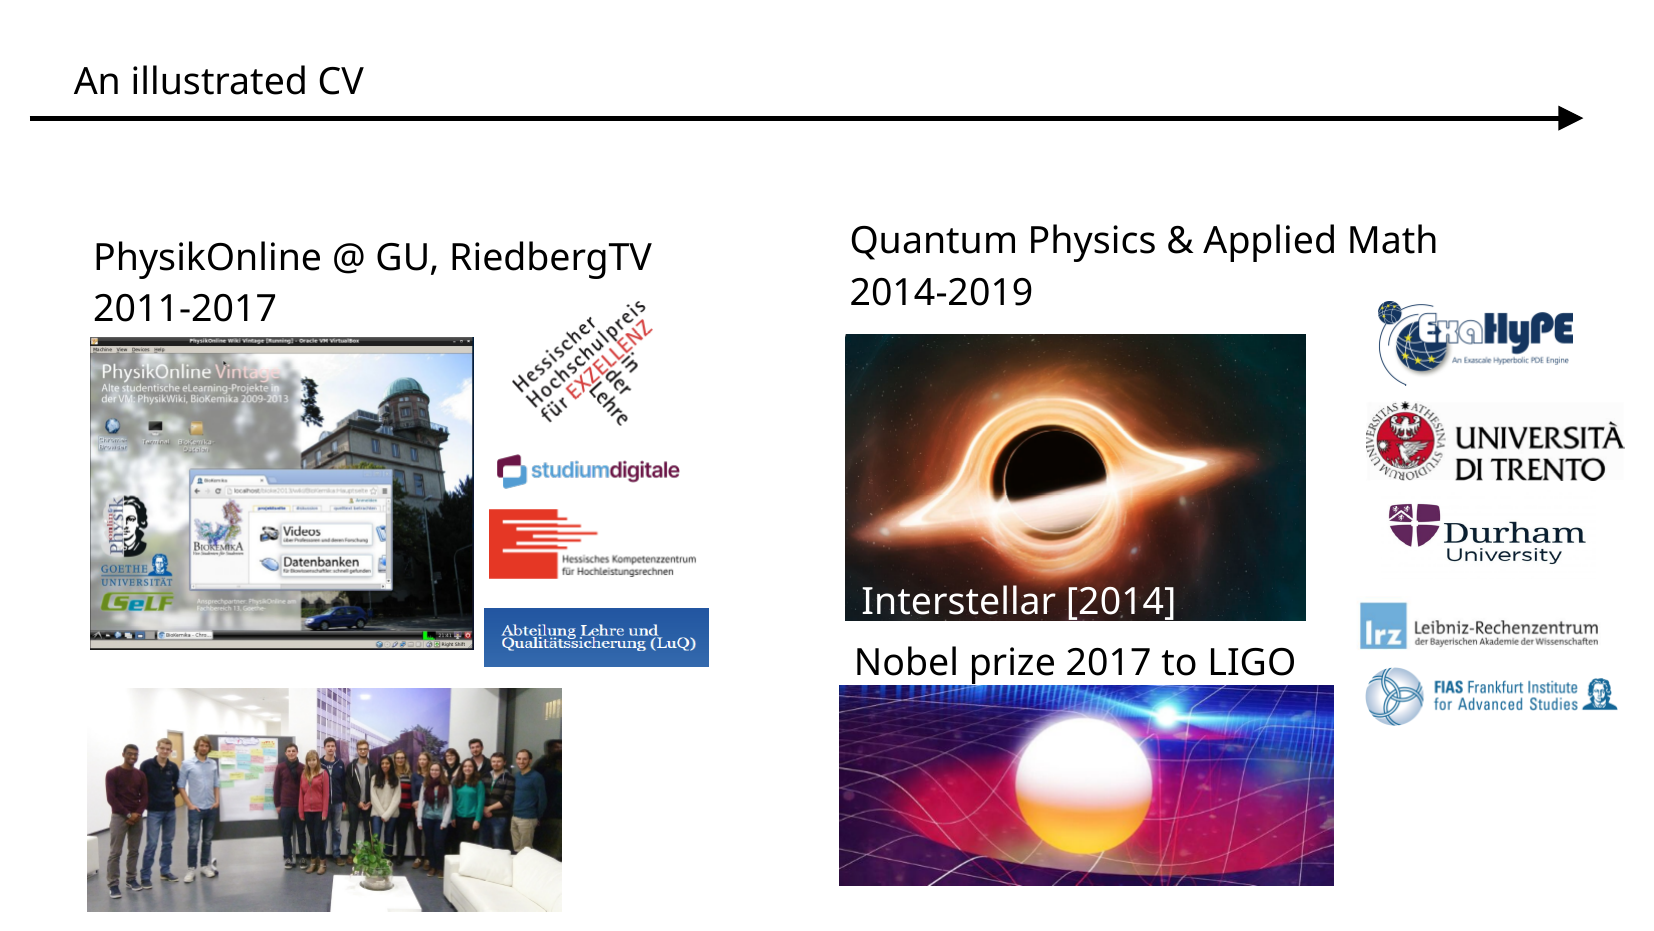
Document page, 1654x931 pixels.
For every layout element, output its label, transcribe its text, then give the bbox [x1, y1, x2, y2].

picture [1381, 490, 1596, 579]
picture [484, 608, 709, 667]
picture [87, 688, 562, 913]
picture [1378, 323, 1573, 386]
picture [496, 301, 682, 502]
picture [845, 334, 1306, 621]
text_box An illustrated CV [59, 47, 975, 108]
picture [1366, 401, 1625, 481]
picture [90, 337, 474, 650]
text_box Nobel prize 2017 to LIGO [839, 627, 1342, 686]
picture [839, 685, 1334, 886]
picture [489, 509, 709, 579]
picture [1365, 667, 1619, 727]
text_box PhysikOnline @ GU, RiedbergTV 2011-2017 [78, 223, 680, 325]
picture [1348, 596, 1611, 656]
text_box Interstellar [2014] [846, 566, 1231, 626]
text_box Quantum Physics & Applied Math 2014-2019 [834, 206, 1584, 323]
